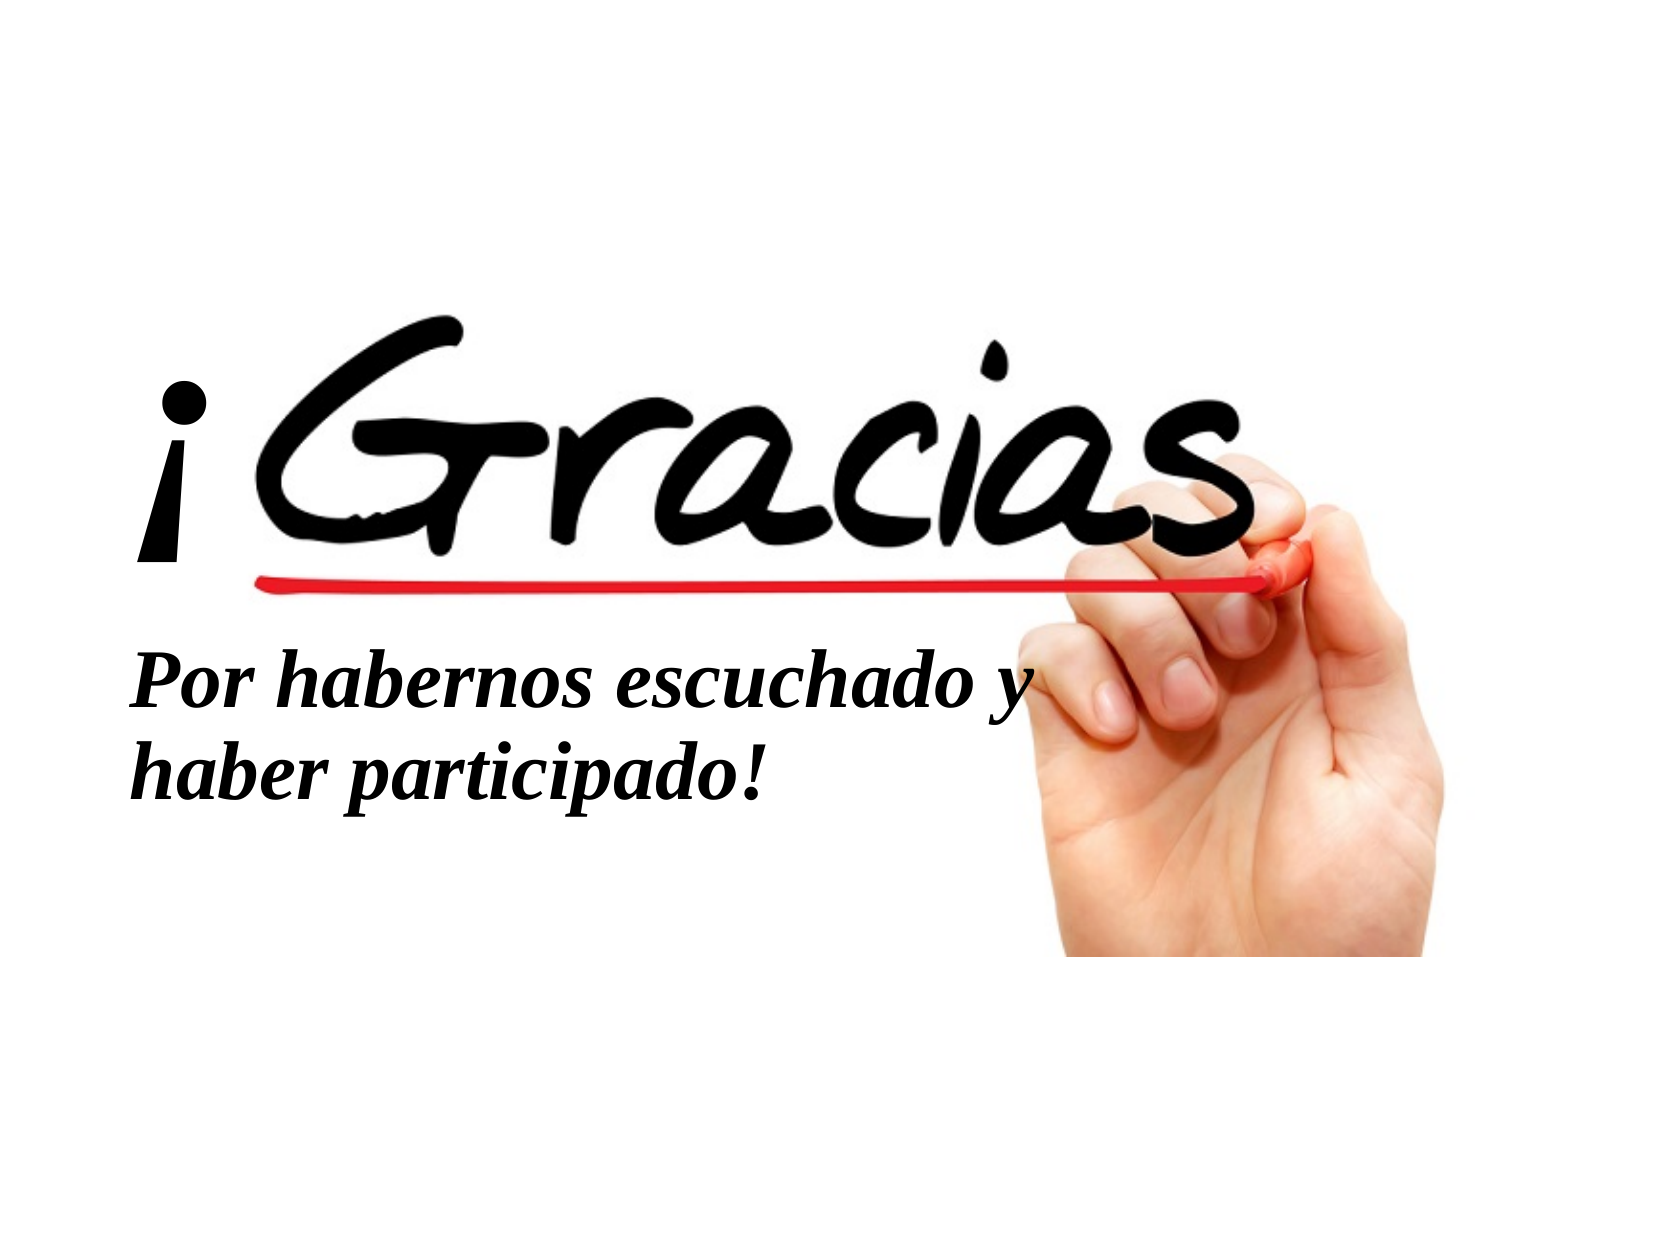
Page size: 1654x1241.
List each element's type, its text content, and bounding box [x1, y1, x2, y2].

picture [188, 237, 1490, 957]
text_box ¡ [113, 259, 249, 575]
text_box Por habernos escuchado y haber participado! [115, 625, 1059, 835]
